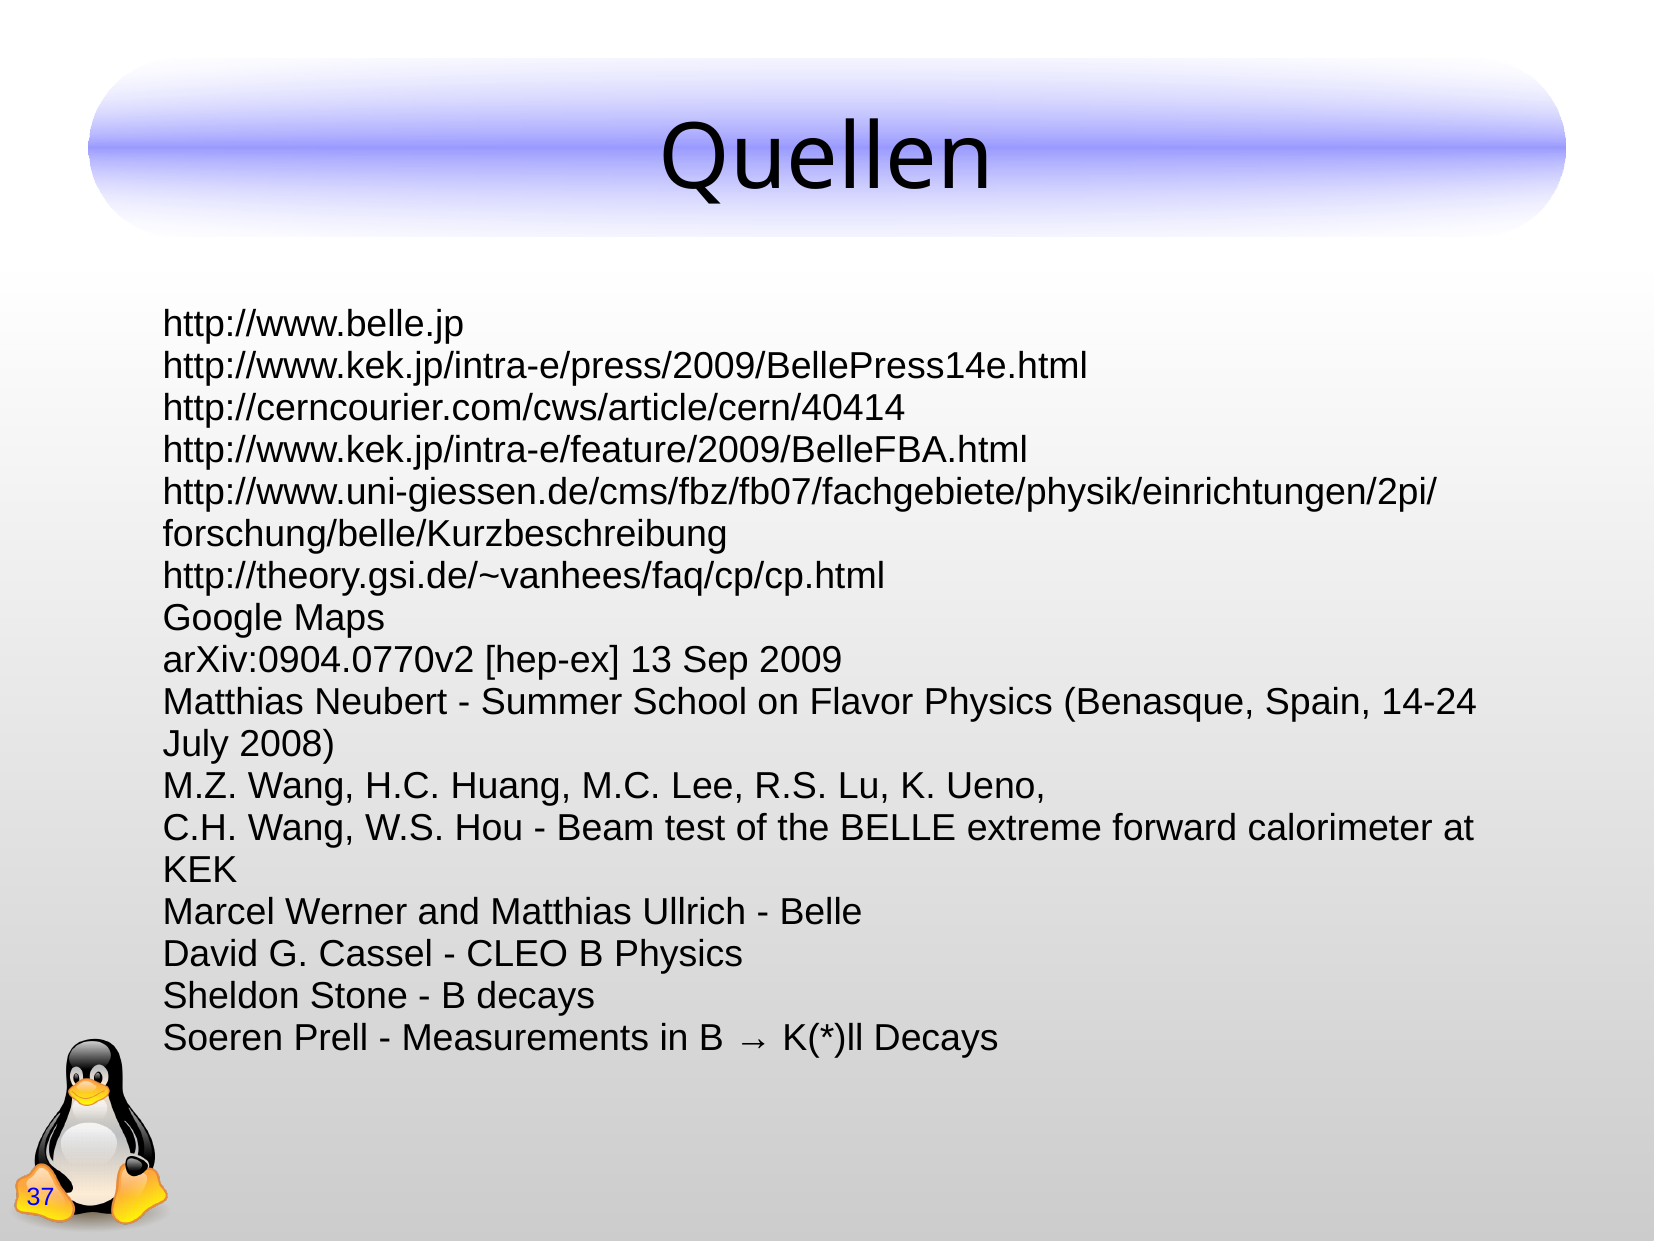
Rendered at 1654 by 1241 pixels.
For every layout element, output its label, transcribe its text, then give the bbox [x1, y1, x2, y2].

picture [2, 1030, 178, 1241]
text_box http://www.belle.jp http://www.kek.jp/intra-e/press/2009/BellePress14e.html http://cerncourier.com/cws/article/cern/40414 http://www.kek.jp/intra-e/feature/2009/BelleFBA.html http://www.uni-giessen.de/cms/fbz/fb07/fachgebiete/physik/einrichtungen/2pi/ forschung/belle/Kurzbeschreibung http://theory.gsi.de/~vanhees/faq/cp/cp.html Google Maps arXiv:0904.0770v2 [hep-ex] 13 Sep 2009 Matthias Neubert - Summer School on Flavor Physics (Benasque, Spain, 14-24 July 2008) M.Z. Wang, H.C. Huang, M.C. Lee, R.S. Lu, K. Ueno, C.H. Wang, W.S. Hou - Beam test of the BELLE extreme forward calorimeter at KEK Marcel Werner and Matthias Ullrich - Belle David G. Cassel - CLEO B Physics Sheldon Stone - B decays Soeren Prell - Measurements in B → K(*)ll Decays [147, 295, 1536, 1066]
title Quellen [82, 56, 1571, 250]
